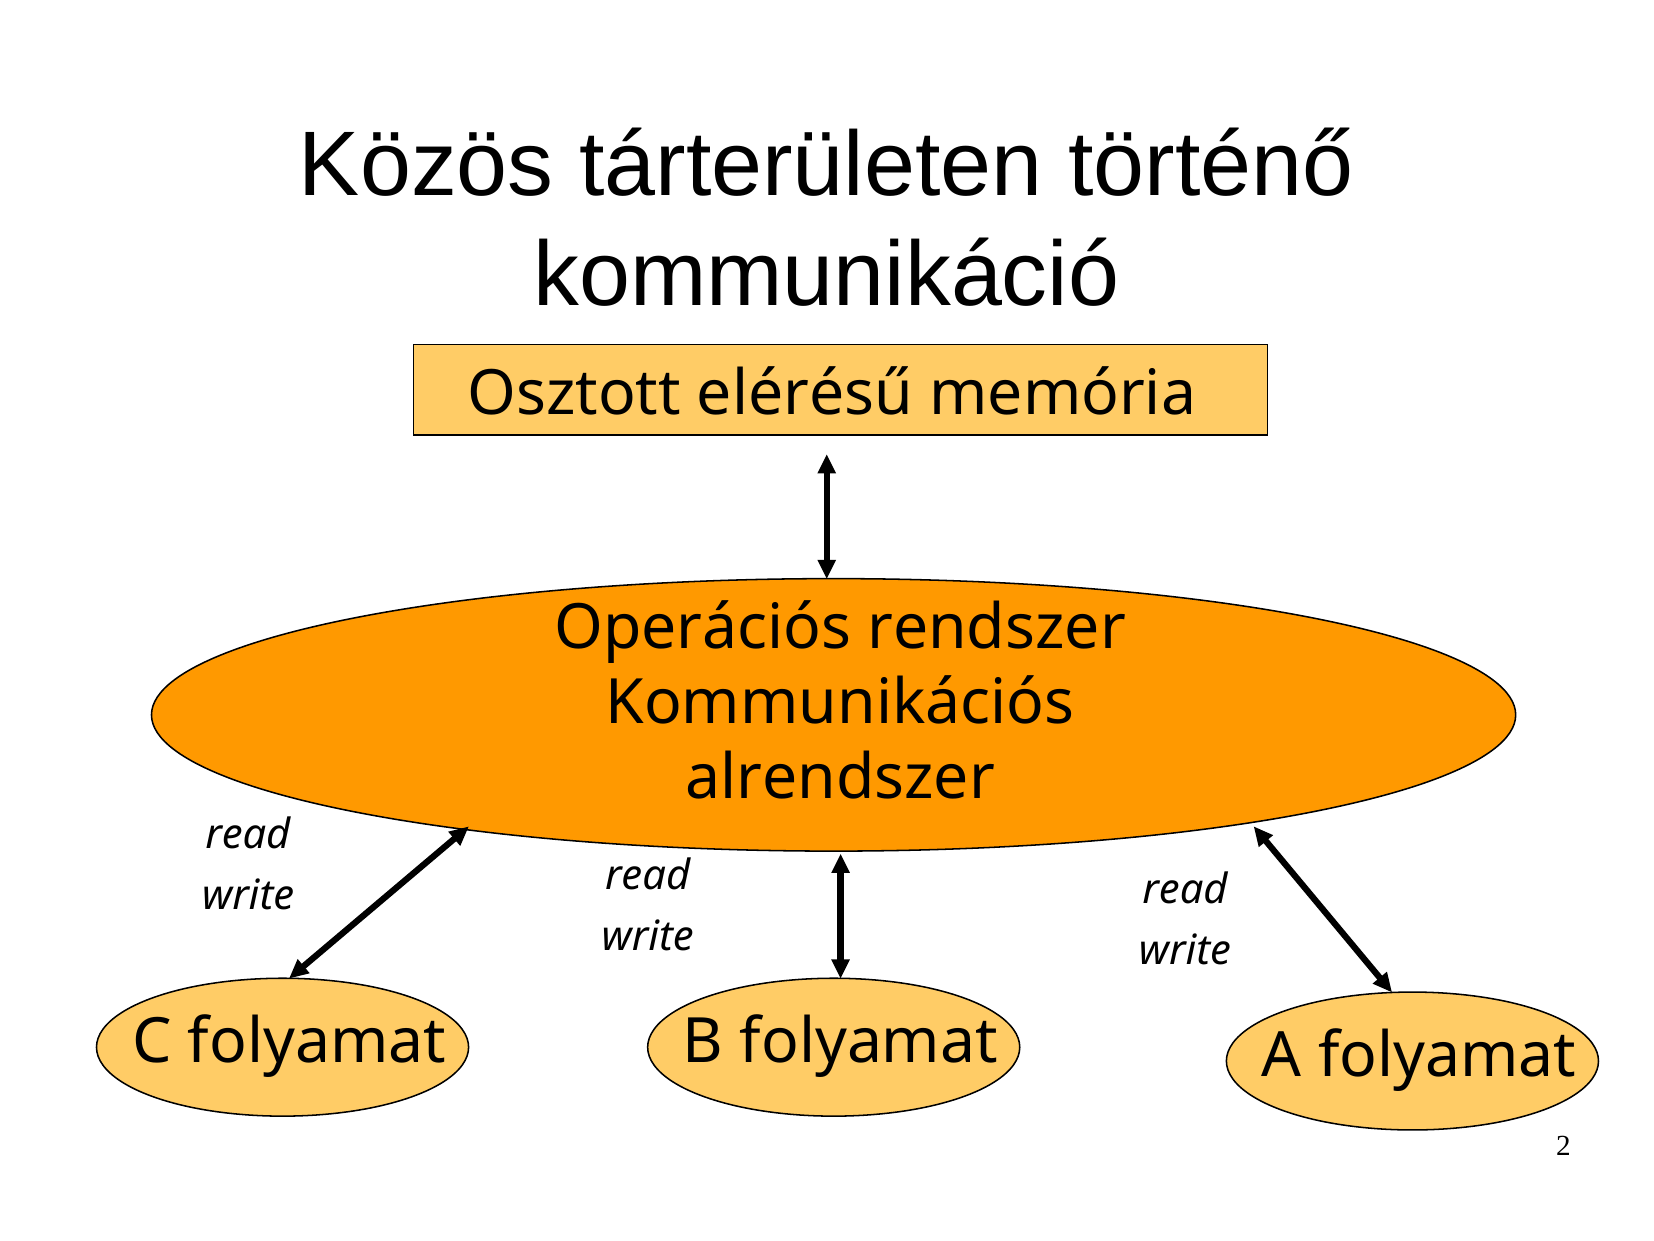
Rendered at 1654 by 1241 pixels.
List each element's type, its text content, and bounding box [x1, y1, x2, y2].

text_box [171, 978, 395, 992]
text_box [1253, 1097, 1572, 1130]
text_box [151, 603, 1516, 852]
text_box Osztott elérésű memória [413, 344, 1268, 435]
text_box [1303, 992, 1521, 1005]
text_box A folyamat [1212, 1005, 1627, 1097]
title Közös tárterületen történő kommunikáció [124, 110, 1530, 317]
text_box Operációs rendszer Kommunikációs alrendszer [440, 578, 1241, 819]
text_box [722, 978, 946, 992]
text_box read write [509, 854, 786, 966]
text_box [674, 1083, 993, 1117]
text_box read write [110, 812, 386, 925]
text_box C folyamat [82, 992, 497, 1083]
text_box read write [1047, 867, 1323, 980]
text_box [123, 1083, 442, 1117]
text_box B folyamat [633, 992, 1048, 1083]
